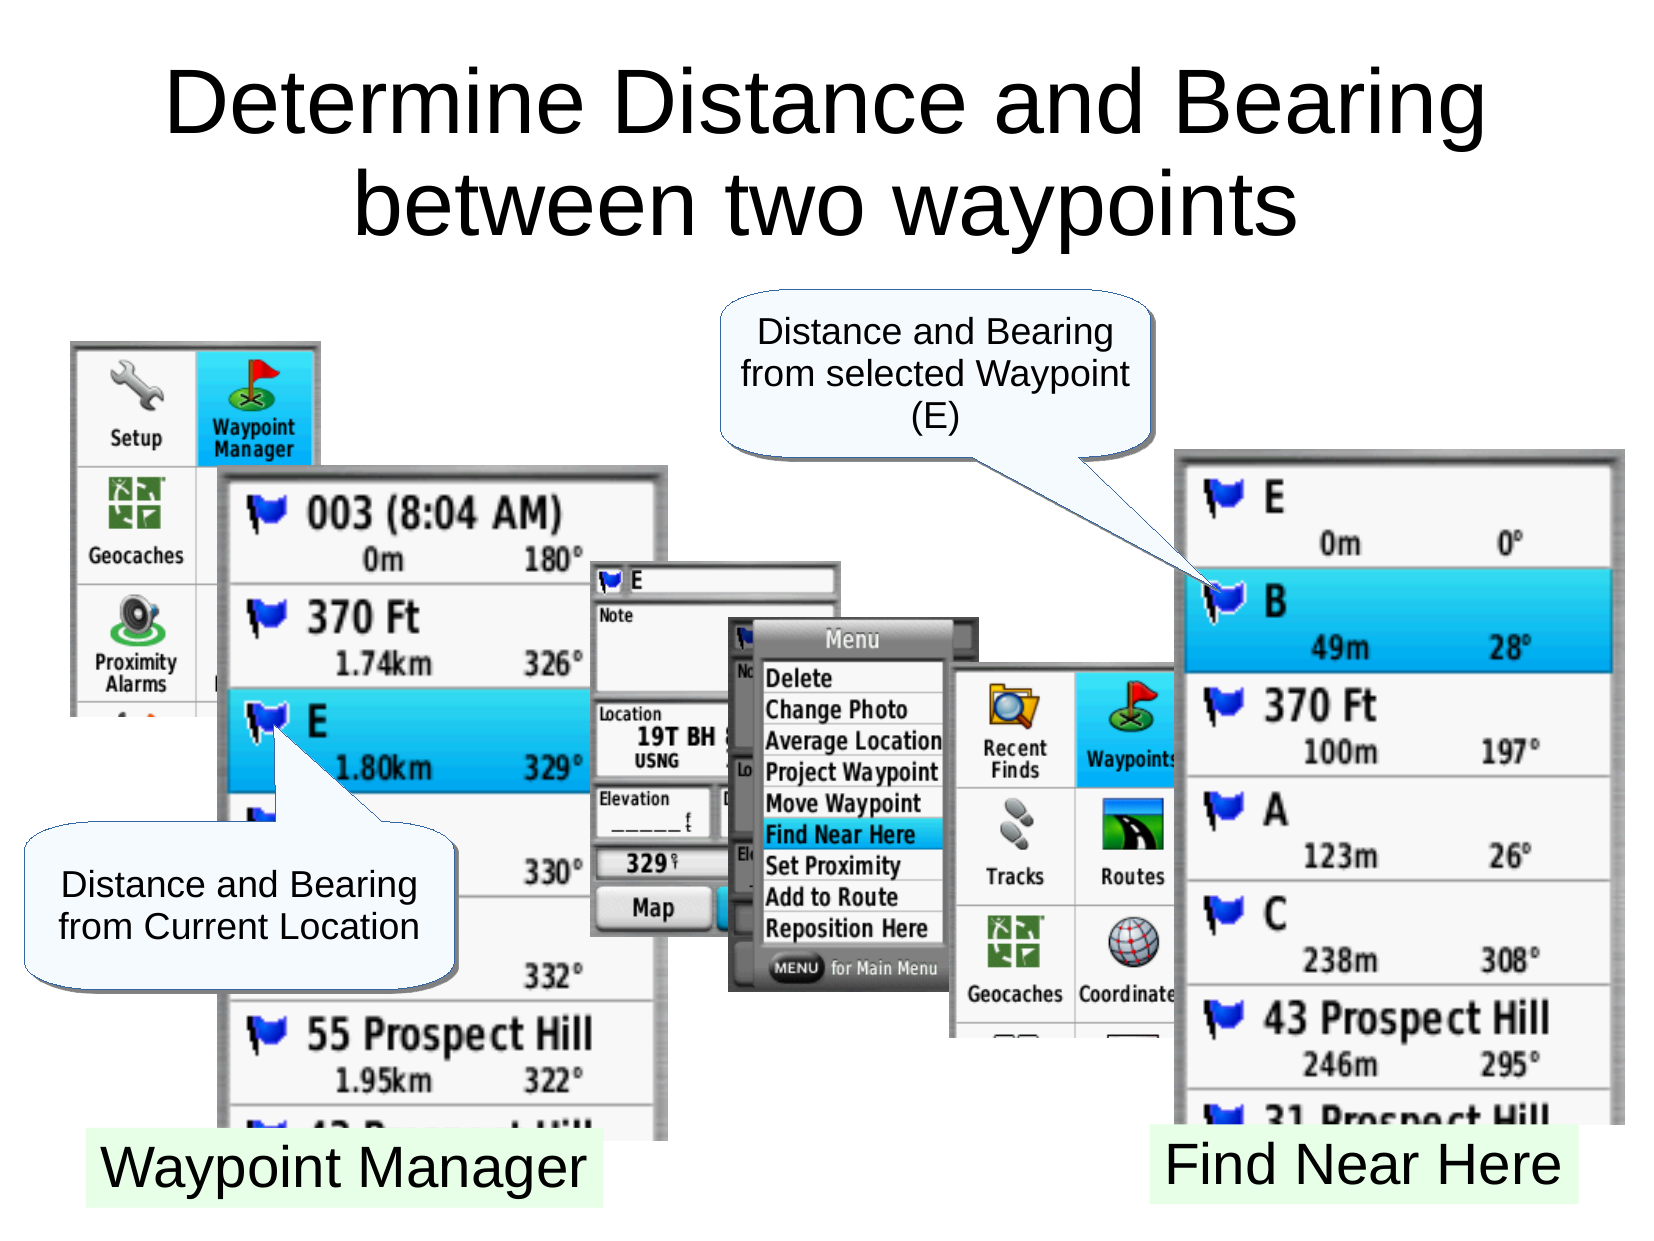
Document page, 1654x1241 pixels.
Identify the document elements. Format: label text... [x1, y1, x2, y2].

text_box Waypoint Manager [85, 1127, 604, 1208]
picture [70, 341, 1625, 1141]
text_box Distance and Bearing from selected Waypoint (E) [720, 289, 1217, 589]
text_box Distance and Bearing from Current Location [24, 724, 455, 990]
title Determine Distance and Bearing between two waypoints [82, 49, 1571, 257]
text_box Find Near Here [1149, 1124, 1579, 1205]
